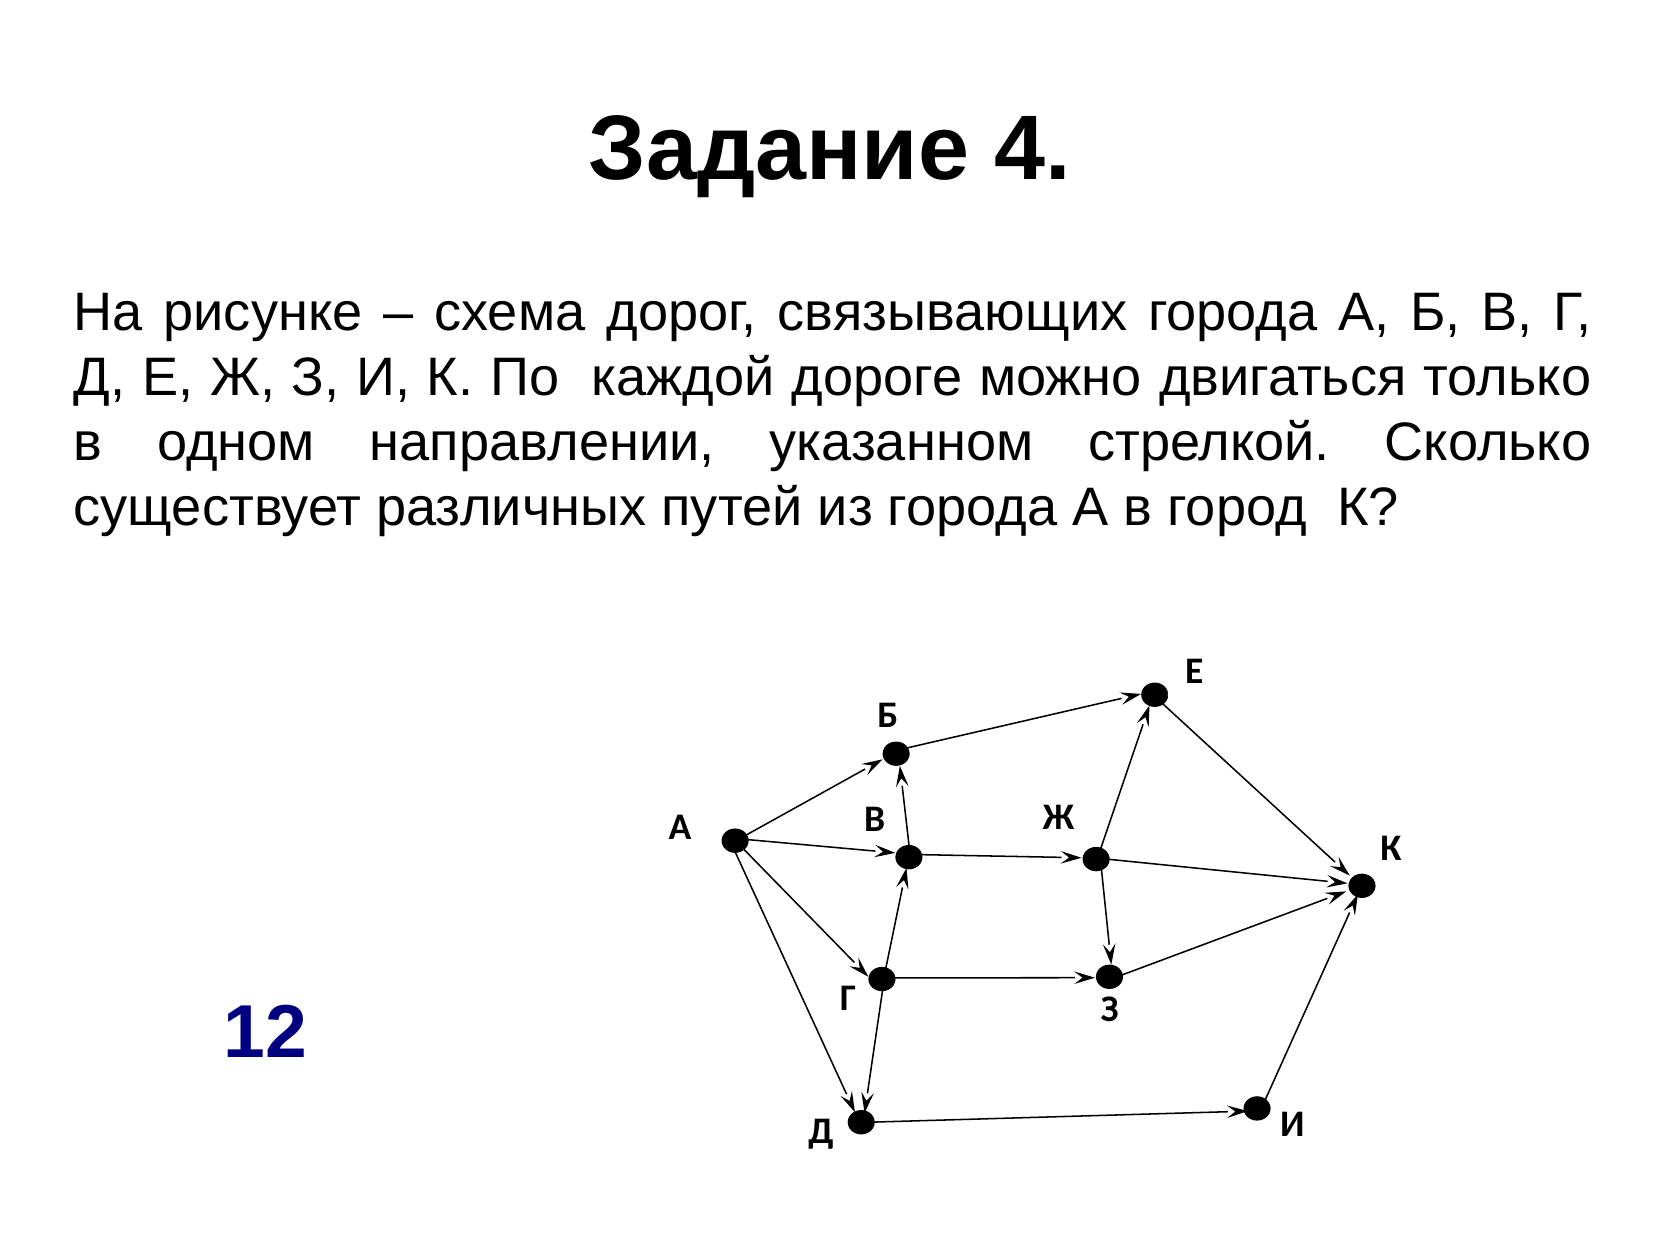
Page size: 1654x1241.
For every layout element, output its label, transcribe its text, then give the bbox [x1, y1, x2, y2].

text_box Д [794, 1109, 848, 1158]
text_box [848, 1110, 875, 1135]
text_box [868, 966, 885, 992]
text_box [895, 845, 923, 870]
text_box В [848, 797, 901, 845]
title Задание 4. [82, 68, 1571, 268]
text_box [884, 979, 896, 991]
text_box И [1266, 1102, 1319, 1150]
text_box Е [1167, 649, 1221, 698]
text_box [1082, 846, 1110, 872]
text_box Ж [1032, 795, 1085, 843]
text_box Б [861, 693, 914, 742]
text_box [1141, 682, 1168, 707]
text_box [1095, 964, 1124, 987]
text_box [1348, 873, 1376, 898]
text_box З [1083, 987, 1136, 1036]
text_box К [1364, 826, 1418, 874]
text_box А [653, 805, 707, 853]
list На рисунке – схема дорог, связывающих города А, Б, В, Г, Д, Е, Ж, З, И, К. По каждой дороге можно двигаться только в одном направлении, указанном стрелкой. Сколько существует различных путей из города А в город К? 12 [58, 268, 1609, 1194]
text_box Г [821, 976, 875, 1025]
text_box [1243, 1096, 1269, 1121]
text_box [886, 967, 896, 977]
text_box [721, 828, 749, 853]
text_box [882, 742, 910, 766]
